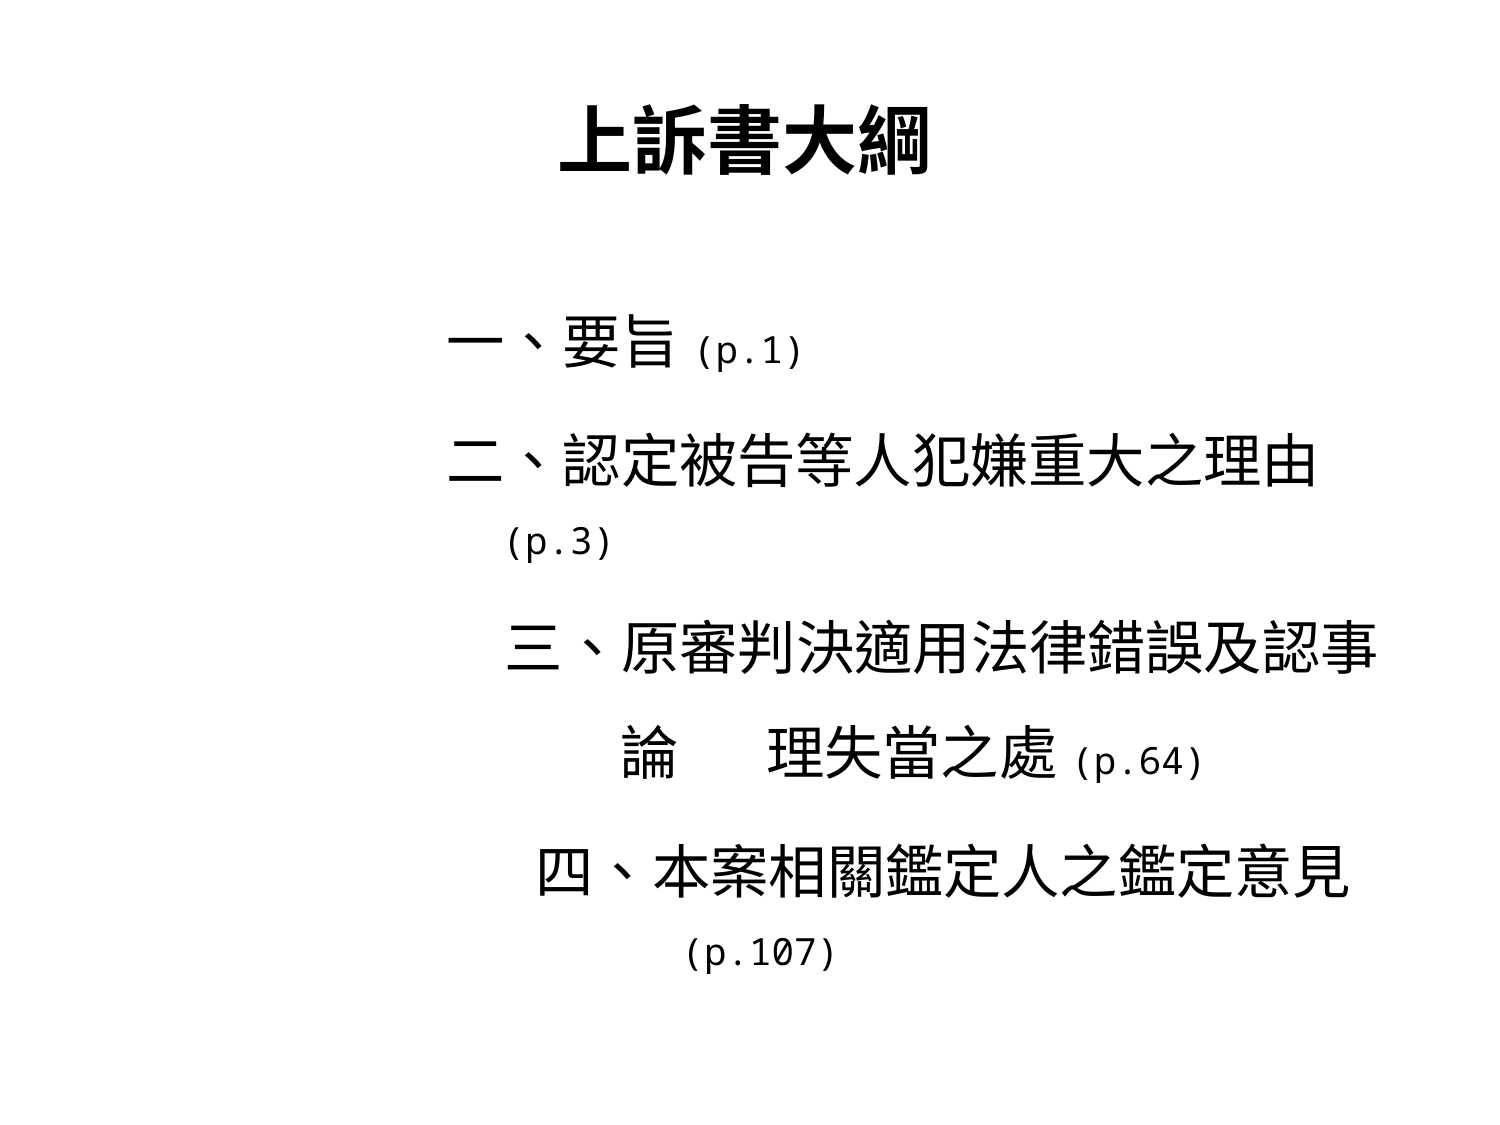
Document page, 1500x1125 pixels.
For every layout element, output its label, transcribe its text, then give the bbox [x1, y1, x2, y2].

title 上訴書大綱 [64, 45, 1426, 233]
list 一、要旨(p.1) 二、認定被告等人犯嫌重大之理由(p.3) 三、原審判決適用法律錯誤及認事論 理失當之處(p.64) 四、本案相關鑑定人之鑑定意見(p.107) [375, 262, 1426, 1005]
